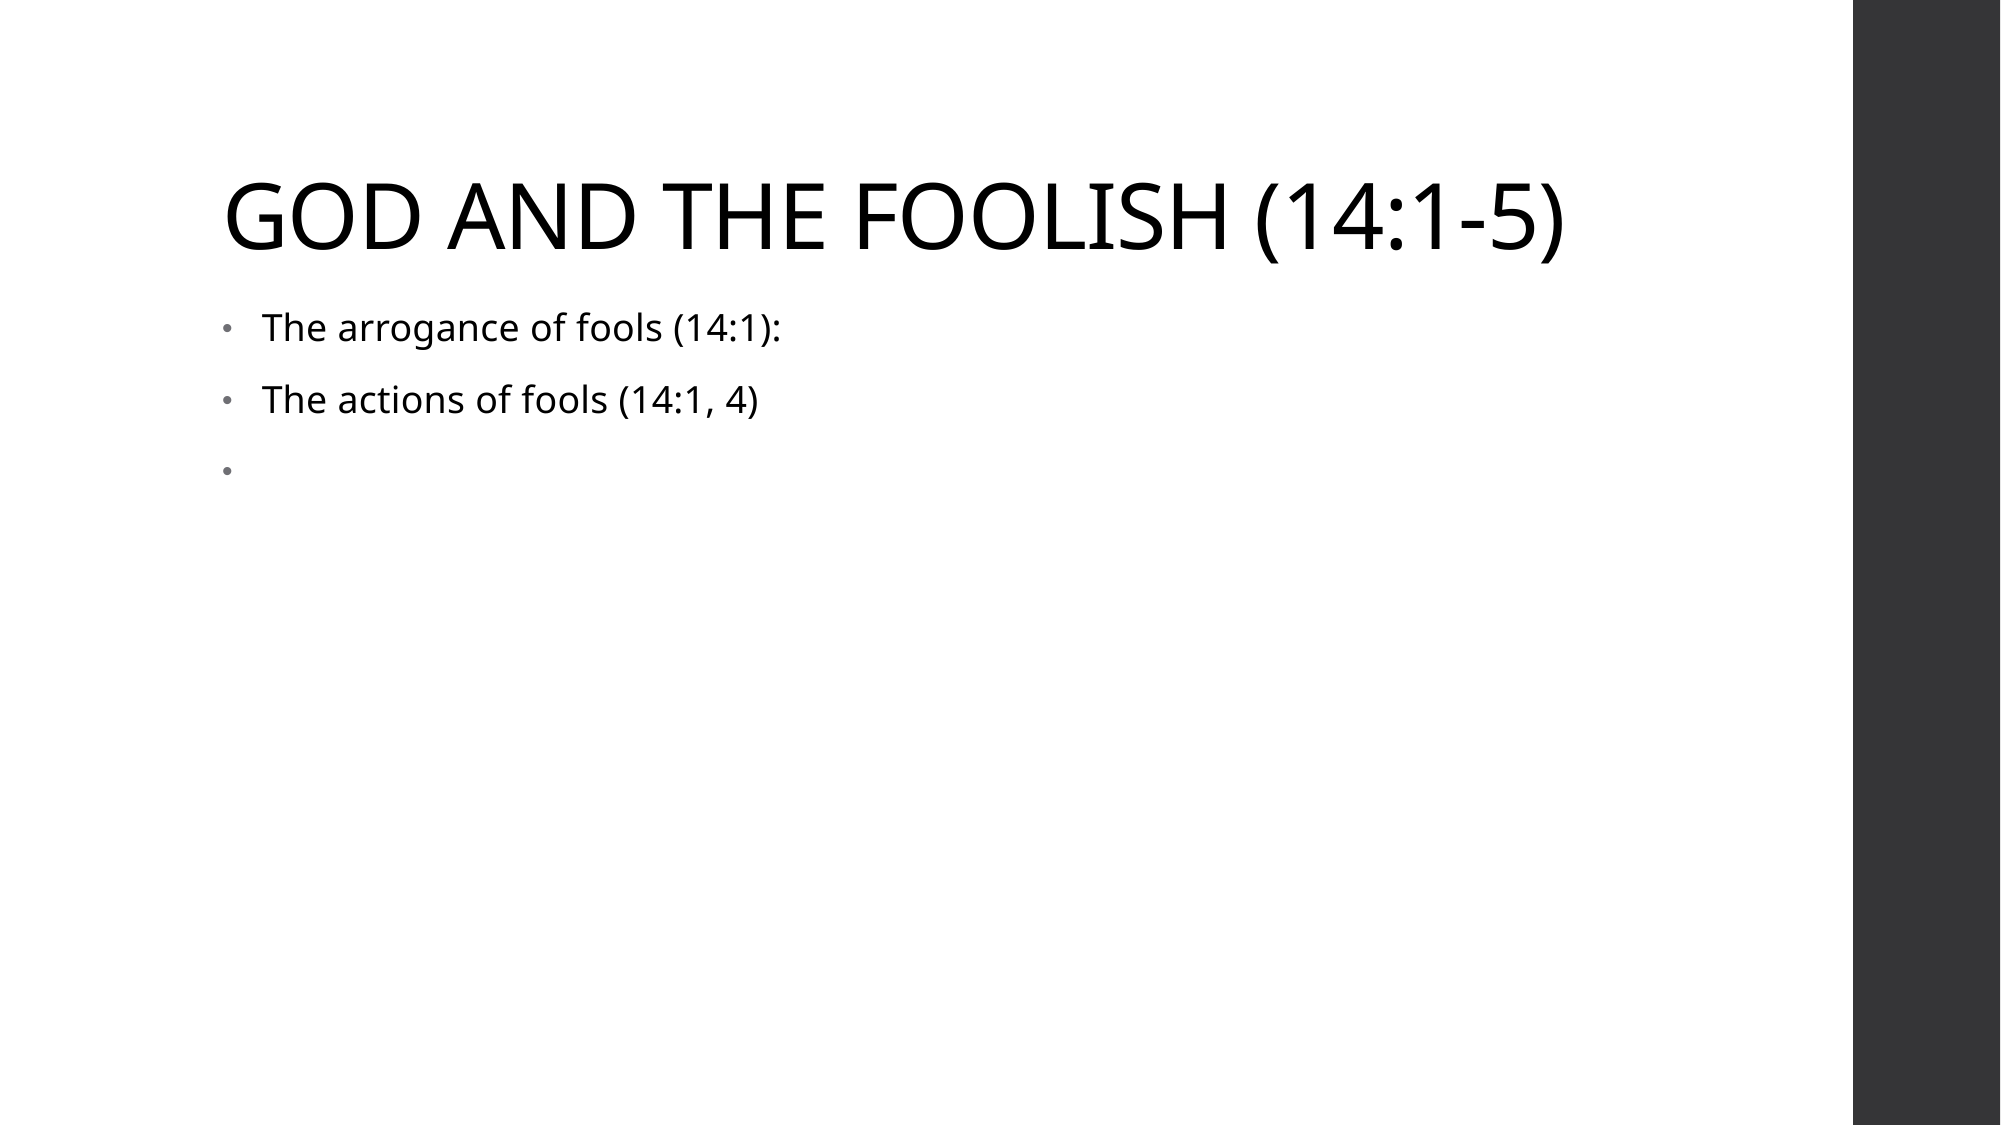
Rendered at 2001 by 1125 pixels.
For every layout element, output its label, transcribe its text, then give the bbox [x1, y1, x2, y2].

list The arrogance of fools (14:1): The actions of fools (14:1, 4) [206, 299, 1617, 1014]
title GOD AND THE FOOLISH (14:1-5) [206, 60, 1797, 278]
